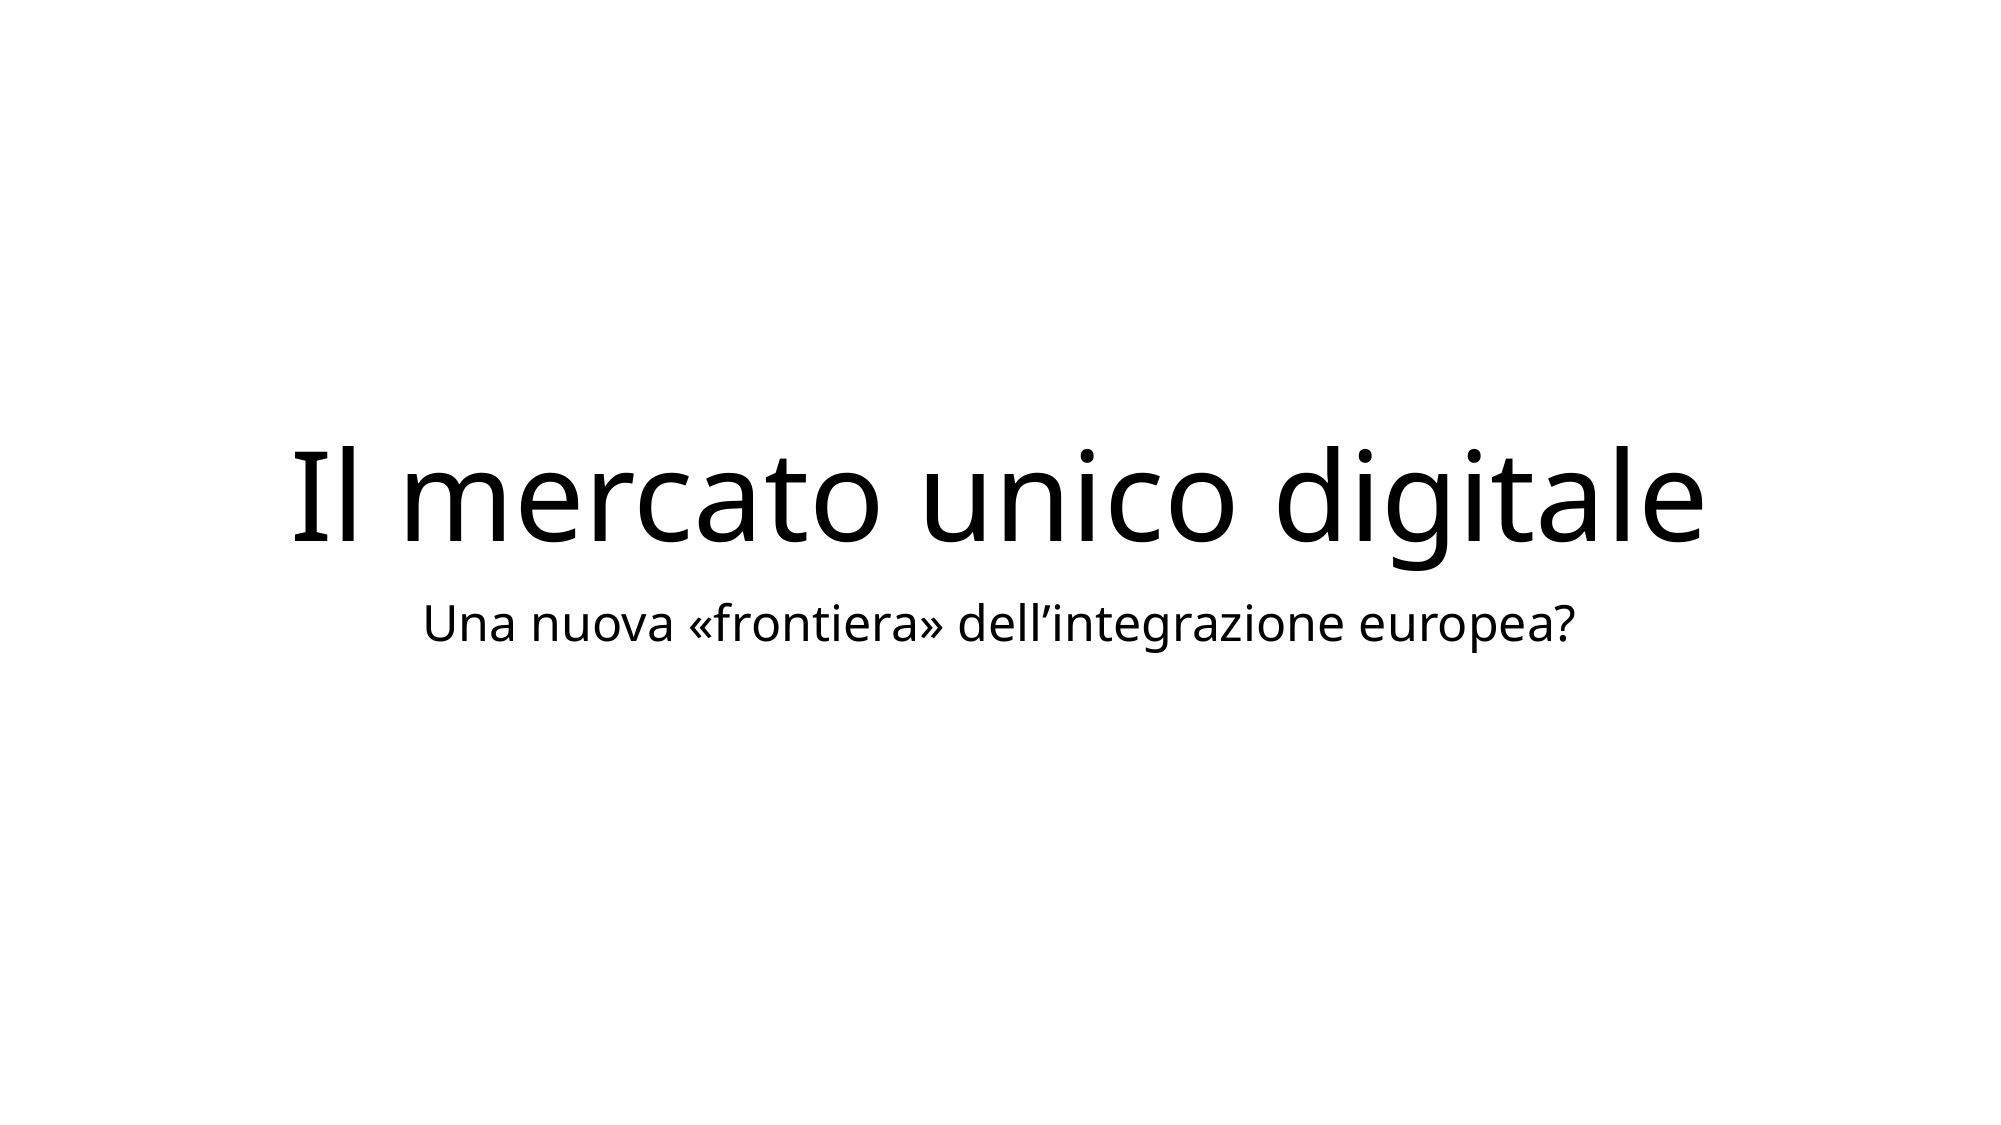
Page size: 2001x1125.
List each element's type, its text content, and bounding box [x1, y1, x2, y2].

subtitle Una nuova «frontiera» dell’integrazione europea? [249, 590, 1750, 863]
title Il mercato unico digitale [249, 184, 1750, 576]
